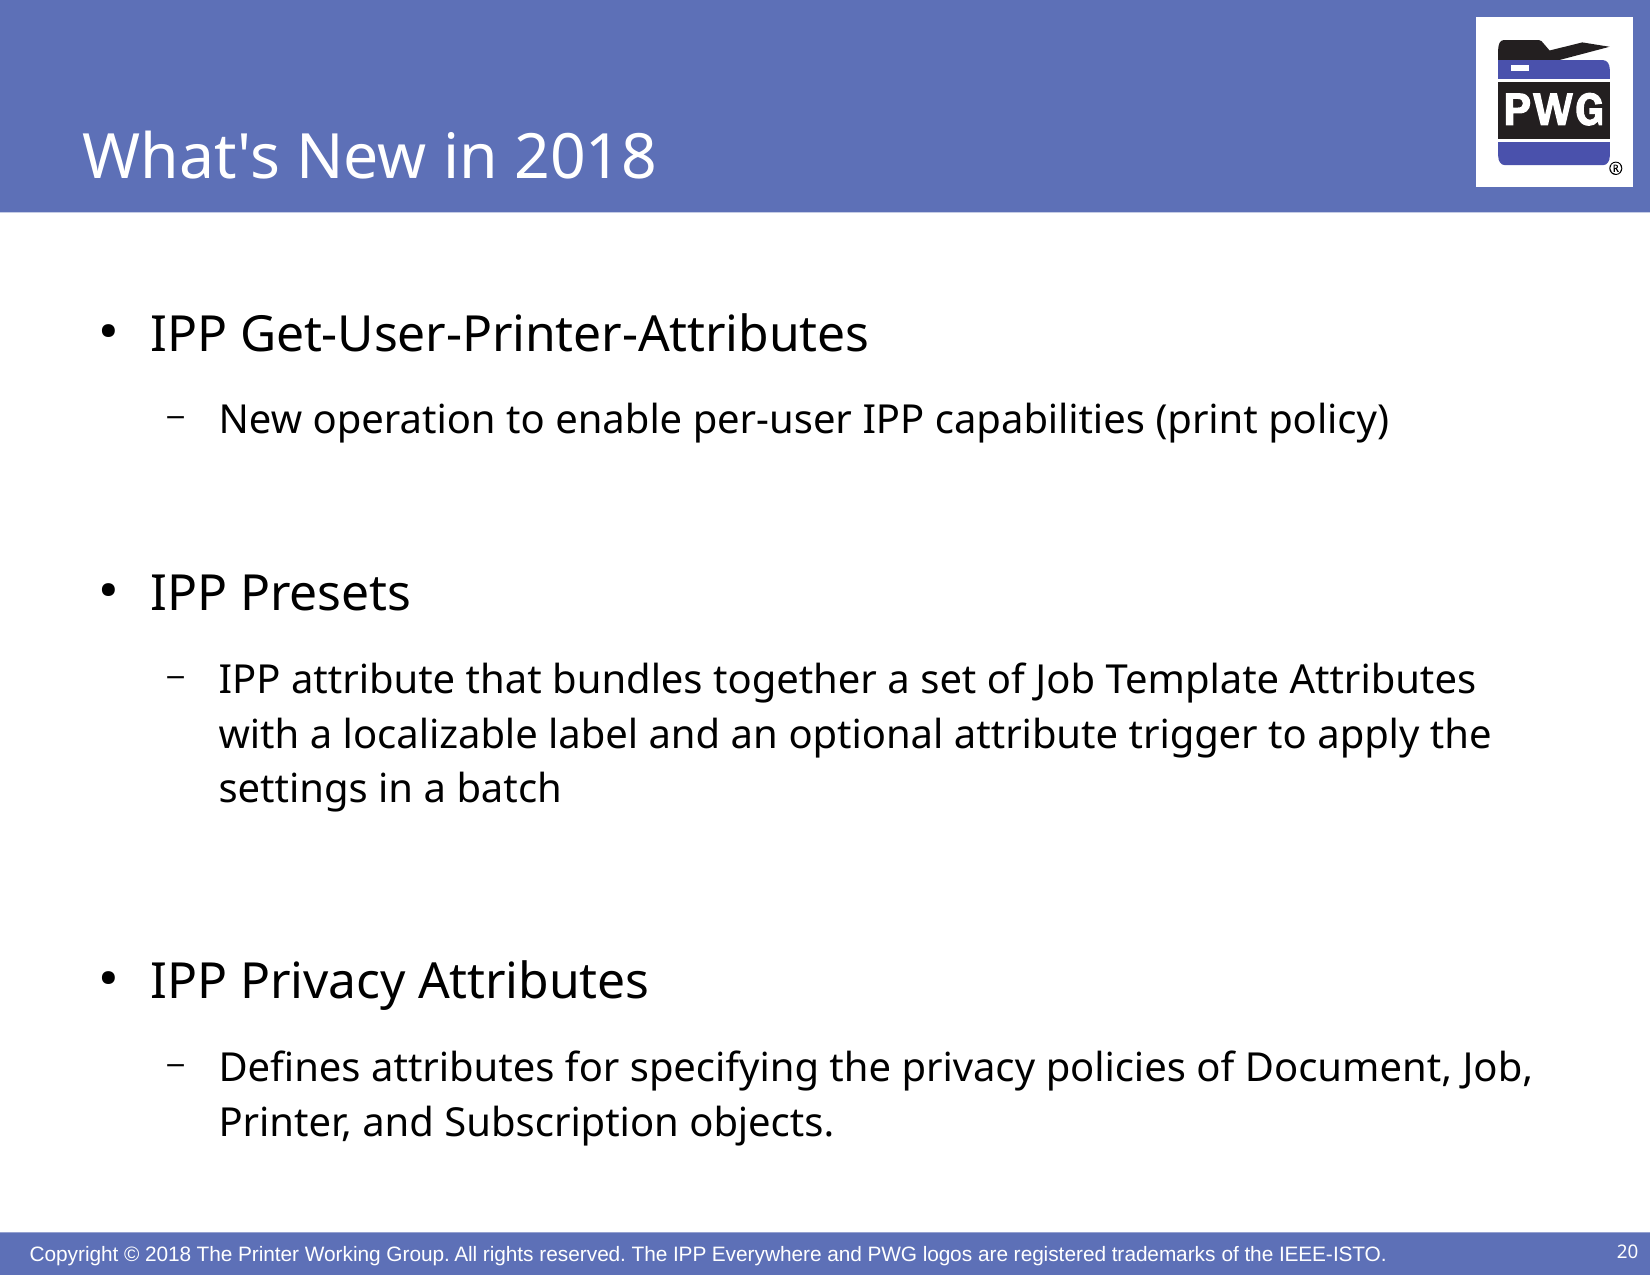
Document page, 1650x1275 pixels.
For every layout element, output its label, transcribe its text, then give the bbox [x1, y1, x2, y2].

title What's New in 2018 [82, 8, 1449, 198]
list IPP Get-User-Printer-Attributes New operation to enable per-user IPP capabilities (print policy) IPP Presets IPP attribute that bundles together a set of Job Template Attributes with a localizable label and an optional attribute trigger to apply the settings in a batch IPP Privacy Attributes Defines attributes for specifying the privacy policies of Document, Job, Printer, and Subscription objects. [82, 298, 1568, 1156]
